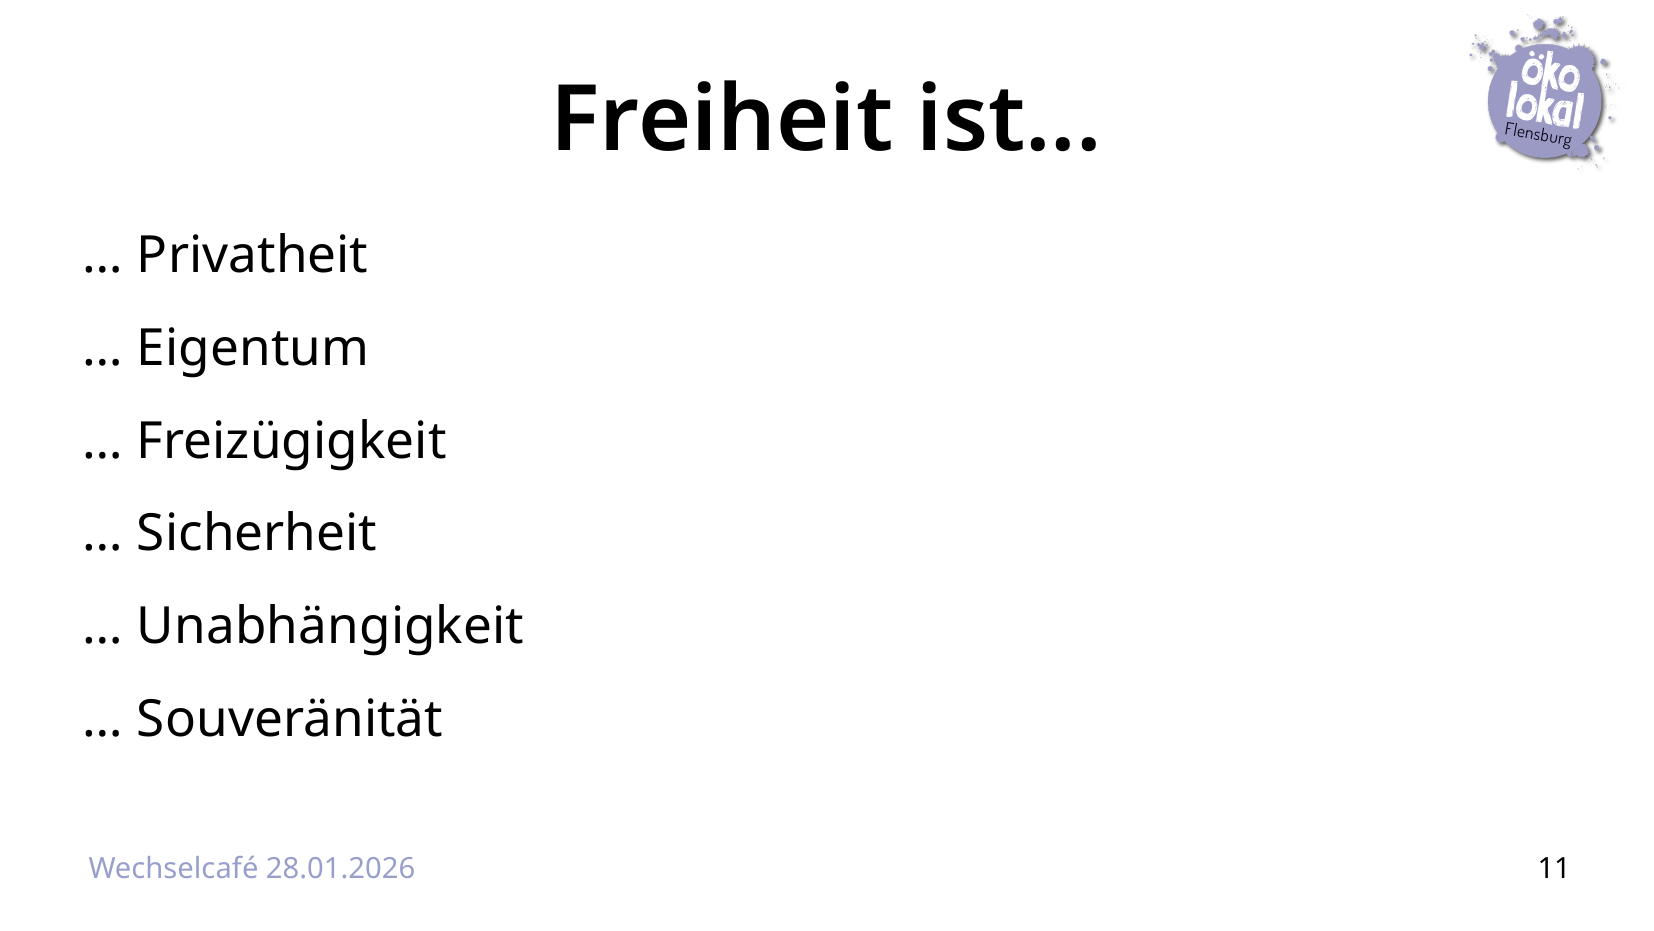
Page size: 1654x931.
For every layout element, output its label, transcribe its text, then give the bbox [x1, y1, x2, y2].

list … Privatheit … Eigentum … Freizügigkeit … Sicherheit … Unabhängigkeit … Souveränität [82, 217, 1571, 758]
picture [1444, 0, 1654, 178]
title Freiheit ist... [82, 37, 1571, 193]
